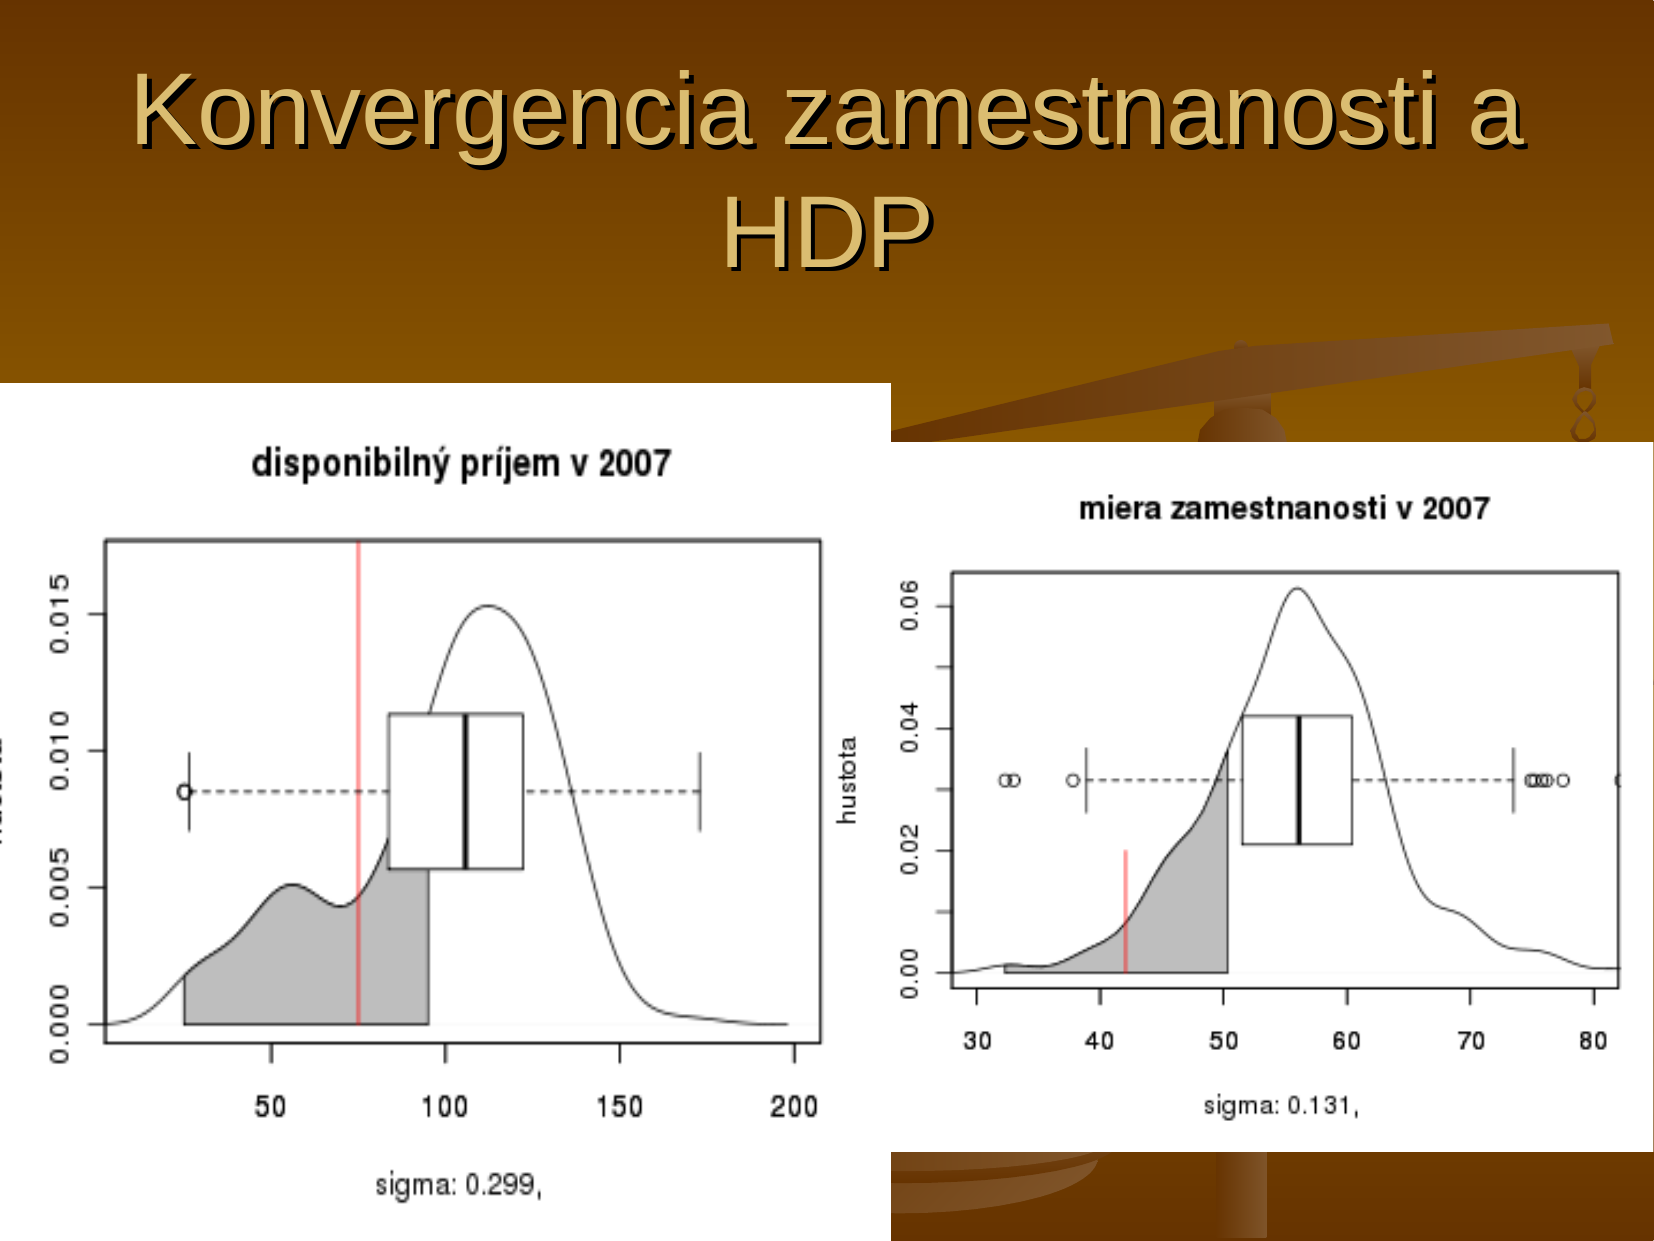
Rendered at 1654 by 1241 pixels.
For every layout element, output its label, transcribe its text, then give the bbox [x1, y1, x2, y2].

title Konvergencia zamestnanosti a HDP [82, 19, 1572, 288]
picture [0, 383, 1654, 1241]
